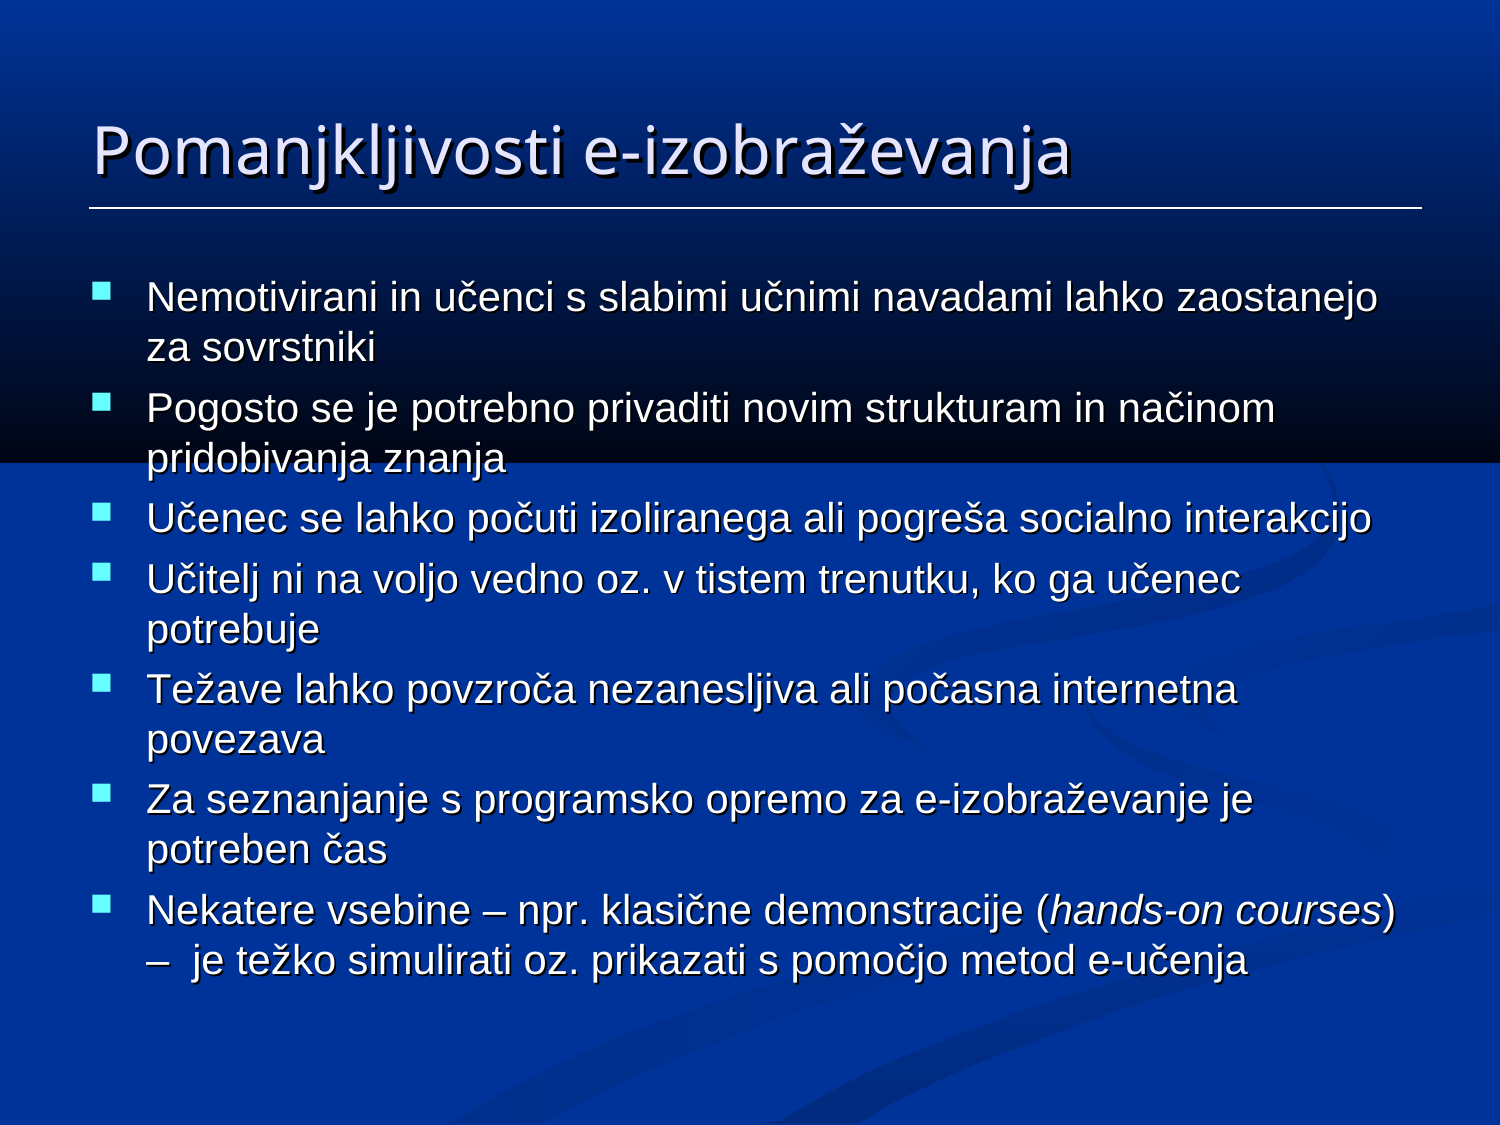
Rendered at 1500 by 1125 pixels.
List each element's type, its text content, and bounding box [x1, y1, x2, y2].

text_box Pomanjkljivosti e-izobraževanja [76, 54, 1412, 242]
text_box Nemotivirani in učenci s slabimi učnimi navadami lahko zaostanejo za sovrstniki Pogosto se je potrebno privaditi novim strukturam in načinom pridobivanja znanja Učenec se lahko počuti izoliranega ali pogreša socialno interakcijo Učitelj ni na voljo vedno oz. v tistem trenutku, ko ga učenec potrebuje Težave lahko povzroča nezanesljiva ali počasna internetna povezava Za seznanjanje s programsko opremo za e-izobraževanje je potreben čas Nekatere vsebine – npr. klasične demonstracije (hands-on courses) – je težko simulirati oz. prikazati s pomočjo metod e-učenja [75, 262, 1426, 1055]
